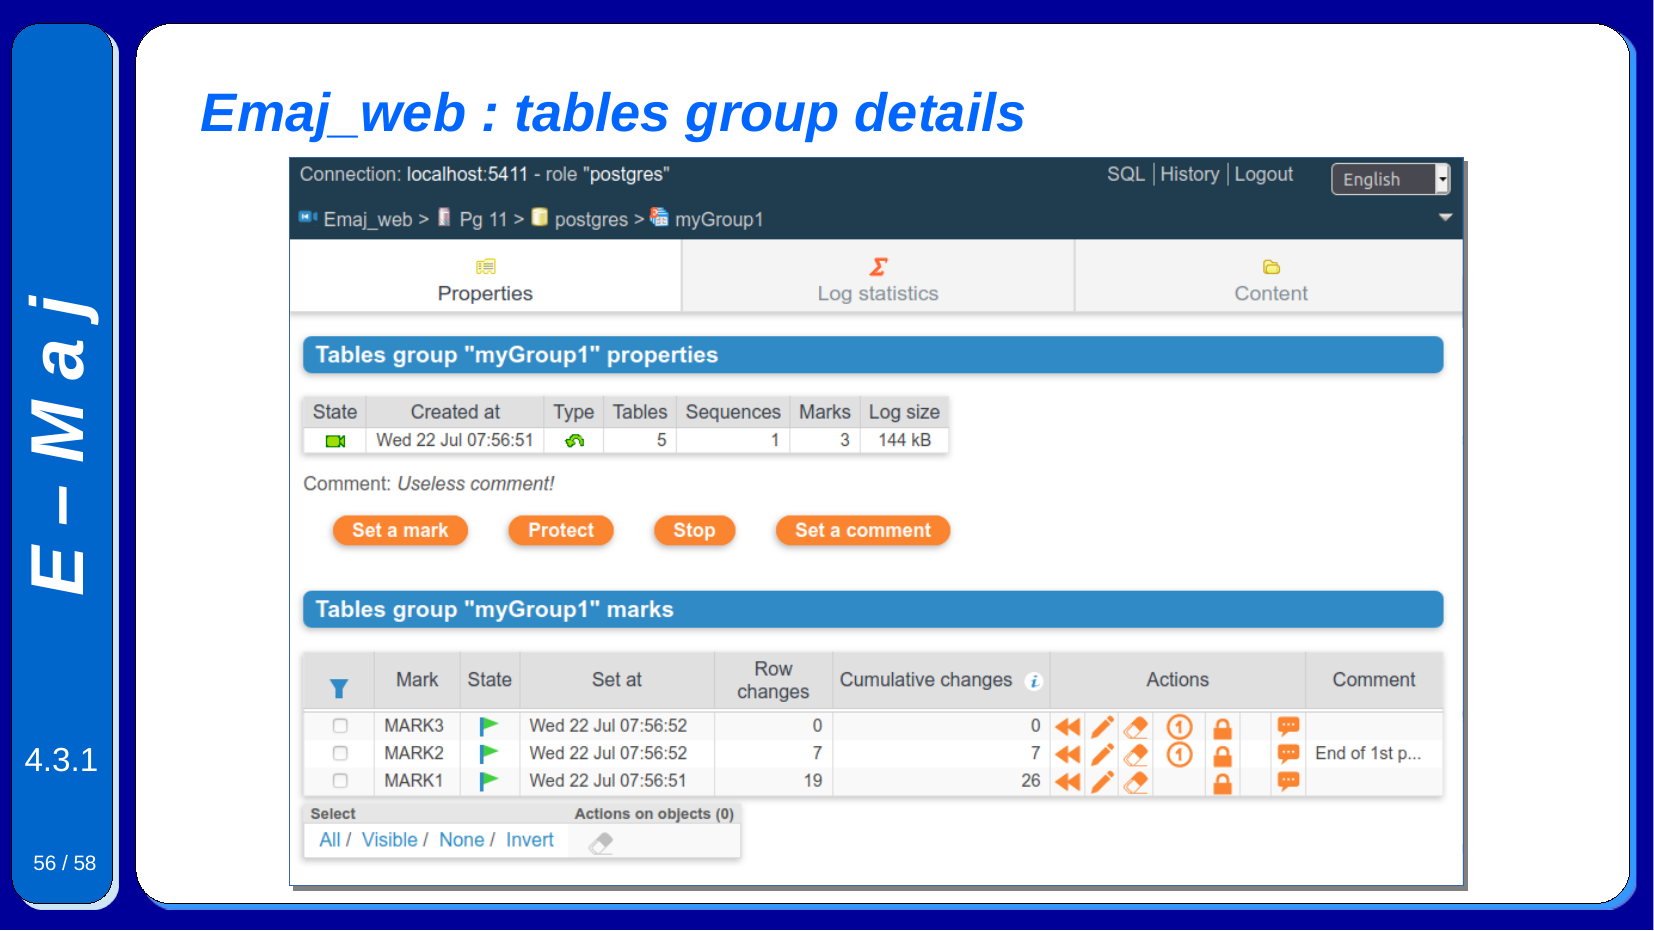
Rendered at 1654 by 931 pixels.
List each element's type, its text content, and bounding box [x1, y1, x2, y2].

title Emaj_web : tables group details [200, 34, 1575, 191]
picture [289, 157, 1464, 886]
